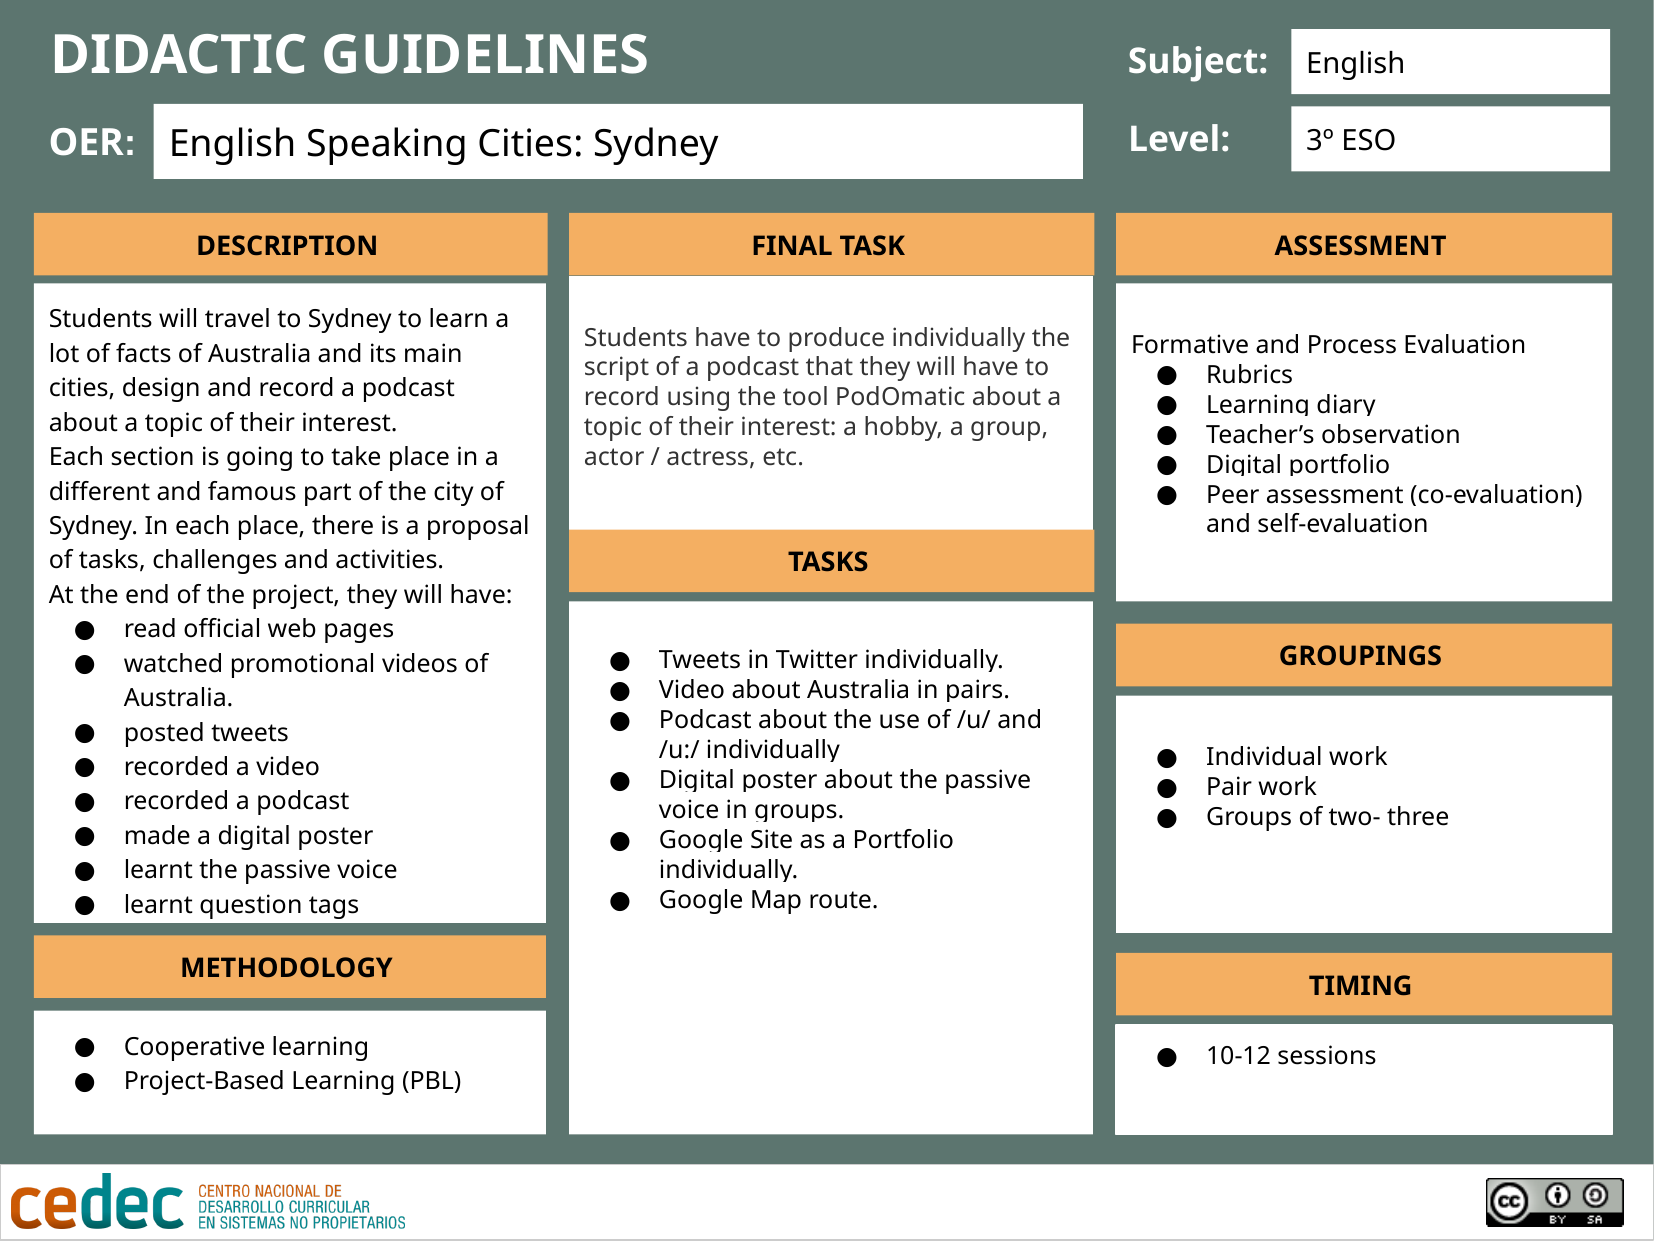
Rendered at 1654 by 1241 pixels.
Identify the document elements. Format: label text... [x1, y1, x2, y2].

text_box TASKS [569, 529, 1095, 593]
text_box Students will travel to Sydney to learn a lot of facts of Australia and its main cities, design and record a podcast about a topic of their interest. Each section is going to take place in a different and famous part of the city of Sydney. In each place, there is a proposal of tasks, challenges and activities. At the end of the project, they will have: read official web pages watched promotional videos of Australia. posted tweets recorded a video recorded a podcast made a digital poster learnt the passive voice learnt question tags [33, 283, 546, 923]
text_box TIMING [1116, 952, 1613, 1016]
text_box DIDACTIC GUIDELINES [35, 11, 1028, 110]
picture [11, 1173, 405, 1229]
text_box OER: [33, 110, 153, 174]
text_box 10-12 sessions [1116, 1024, 1613, 1135]
text_box FINAL TASK [569, 212, 1095, 276]
text_box 3º ESO [1291, 106, 1611, 172]
text_box Students have to produce individually the script of a podcast that they will have to record using the tool PodOmatic about a topic of their interest: a hobby, a group, actor / actress, etc. [569, 276, 1093, 529]
picture [1486, 1178, 1624, 1227]
text_box English [1291, 29, 1611, 95]
text_box [0, 1164, 1654, 1241]
text_box Formative and Process Evaluation Rubrics Learning diary Teacher’s observation Digital portfolio Peer assessment (co-evaluation) and self-evaluation [1116, 283, 1613, 602]
text_box Individual work Pair work Groups of two- three [1116, 695, 1613, 933]
text_box Level: [1113, 109, 1303, 173]
text_box METHODOLOGY [33, 935, 546, 998]
text_box DESCRIPTION [33, 212, 548, 276]
text_box GROUPINGS [1116, 623, 1613, 687]
text_box ASSESSMENT [1116, 212, 1613, 276]
text_box Tweets in Twitter individually. Video about Australia in pairs. Podcast about the use of /u/ and /u:/ individually Digital poster about the passive voice in groups. Google Site as a Portfolio individually. Google Map route. [569, 601, 1093, 1135]
text_box Subject: [1113, 30, 1291, 94]
text_box Cooperative learning Project-Based Learning (PBL) [33, 1010, 546, 1135]
text_box English Speaking Cities: Sydney [153, 103, 1083, 179]
